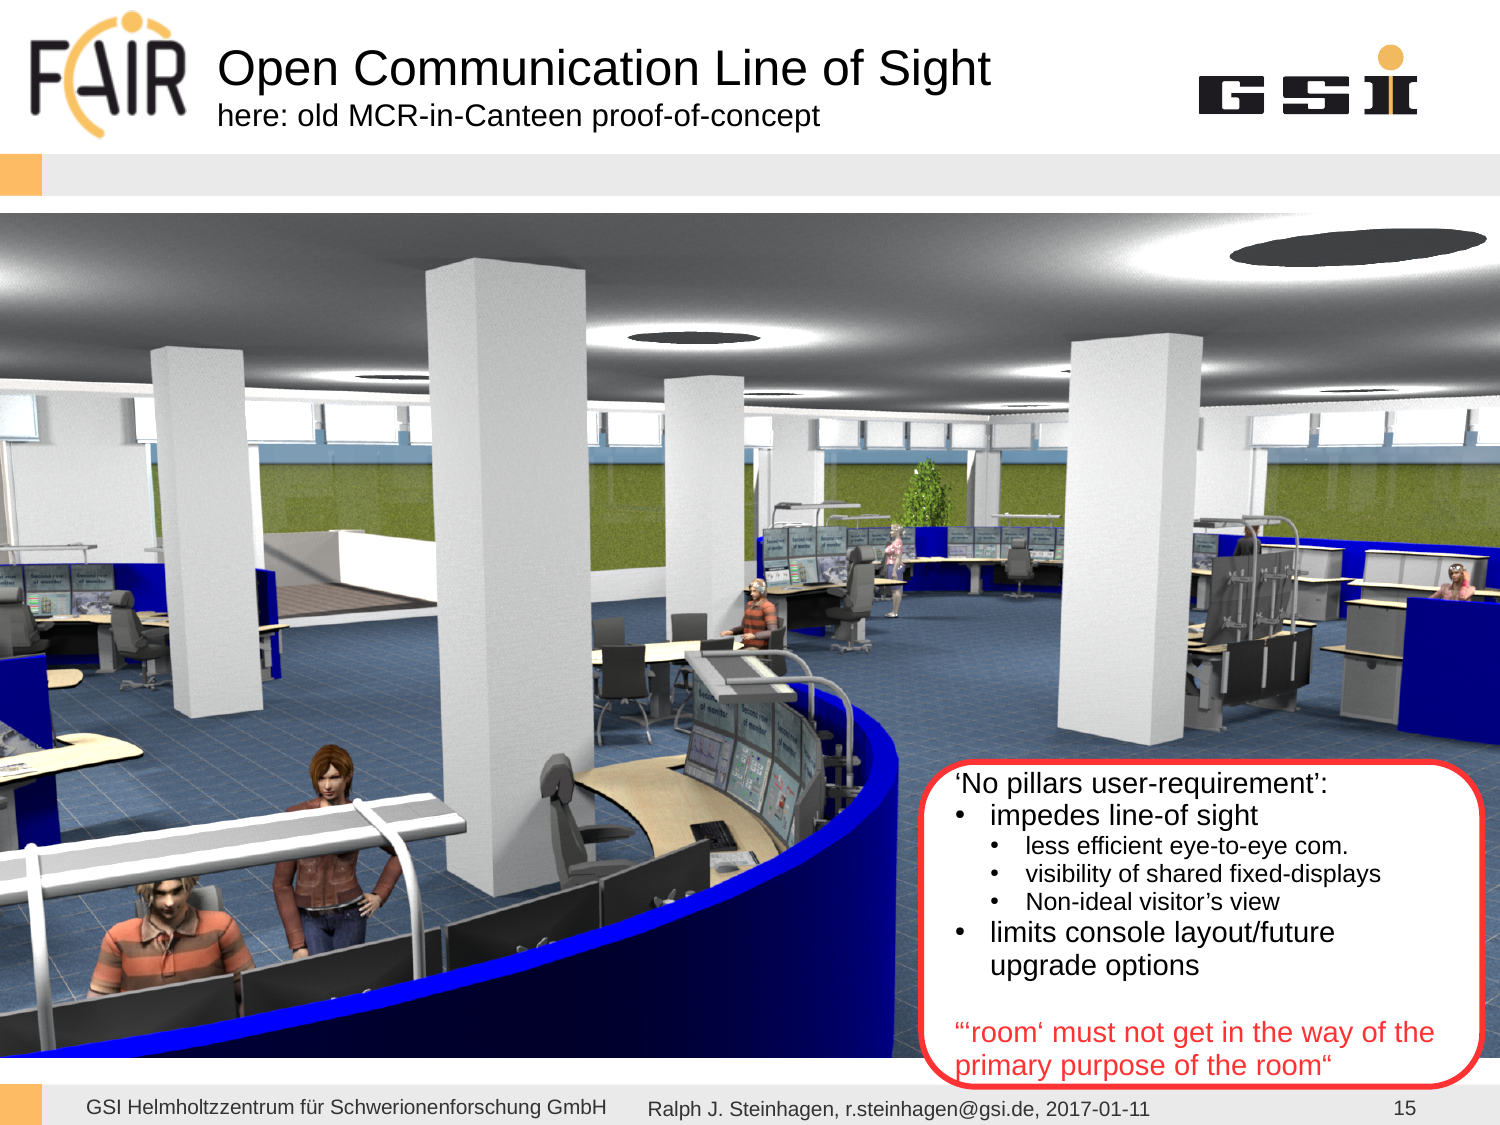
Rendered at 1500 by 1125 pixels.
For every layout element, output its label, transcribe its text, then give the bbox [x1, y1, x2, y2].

picture [1197, 42, 1419, 117]
picture [0, 213, 1500, 1058]
text_box ‘No pillars user-requirement’: impedes line-of sight less efficient eye-to-eye com. visibility of shared fixed-displays Non-ideal visitor’s view limits console layout/future upgrade options “‘room‘ must not get in the way of the primary purpose of the room“ [921, 761, 1483, 1087]
picture [30, 9, 187, 141]
title Open Communication Line of Sight here: old MCR-in-Canteen proof-of-concept [217, 0, 1180, 213]
